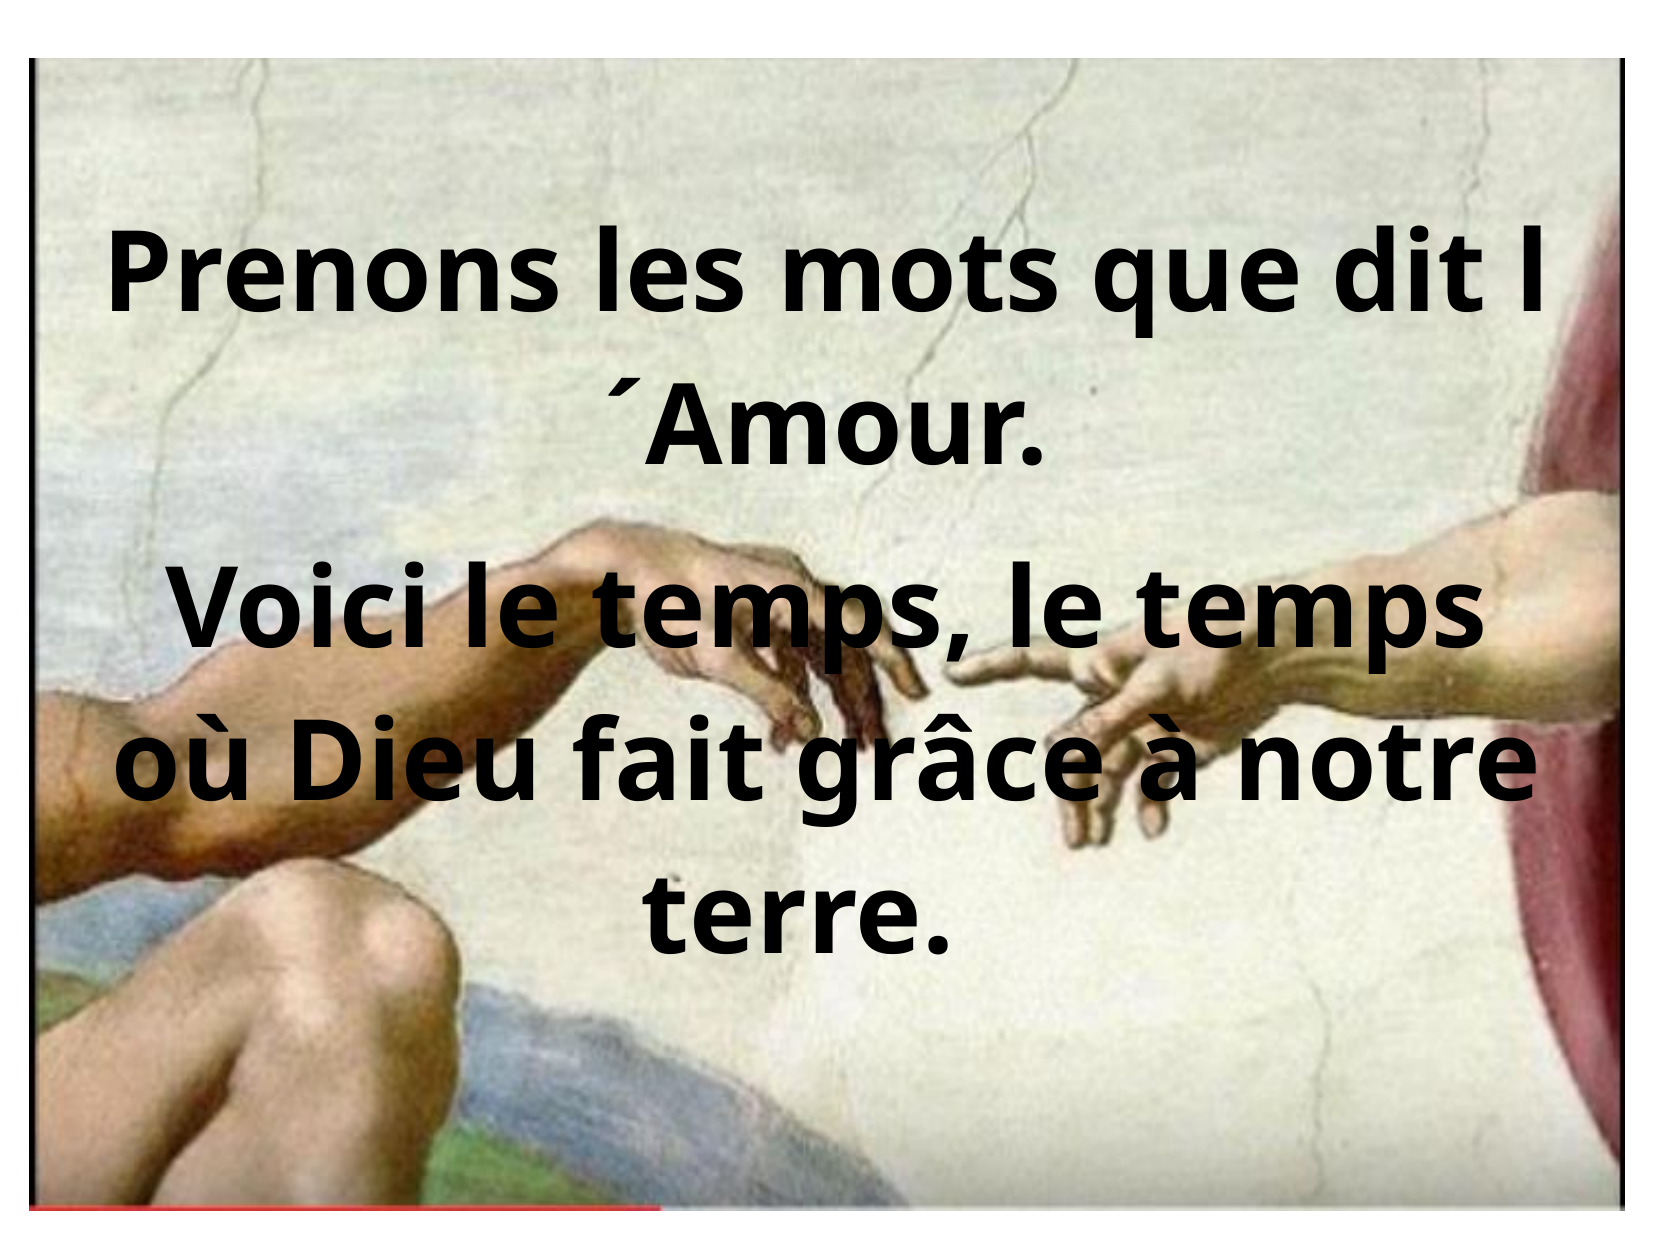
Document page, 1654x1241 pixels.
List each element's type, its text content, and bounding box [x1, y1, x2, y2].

list Prenons les mots que dit l´Amour. Voici le temps, le temps où Dieu fait grâce à notre terre. [82, 59, 1571, 1193]
picture [29, 58, 1625, 1211]
